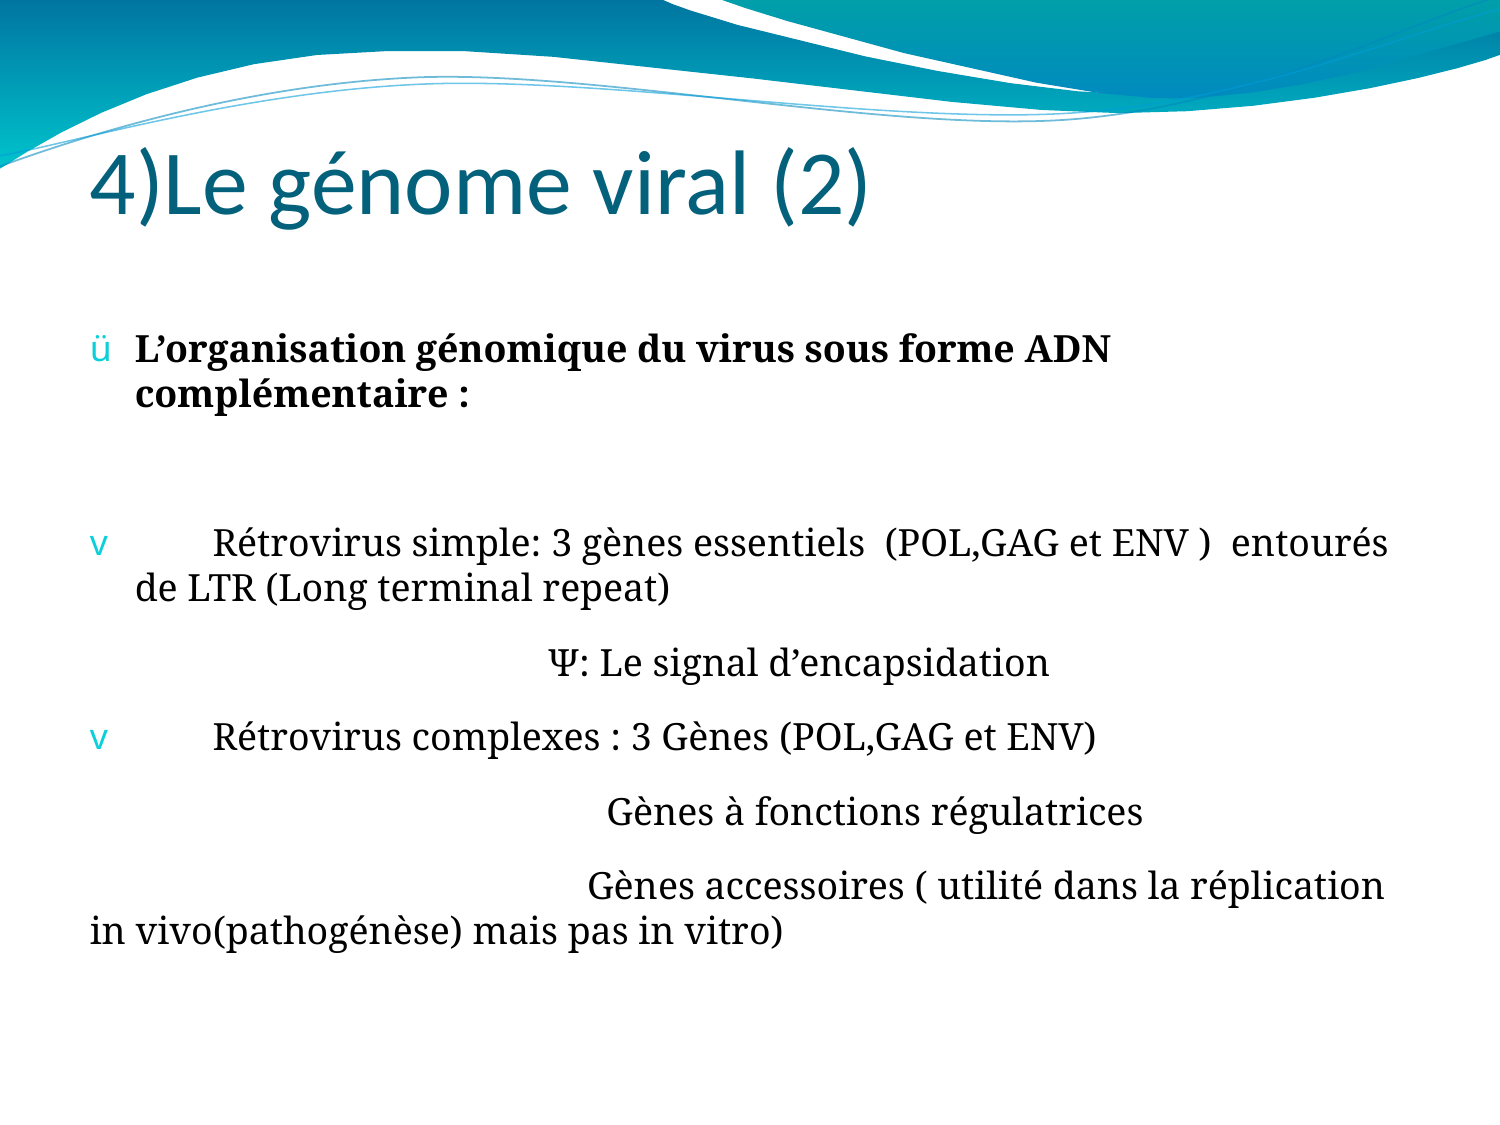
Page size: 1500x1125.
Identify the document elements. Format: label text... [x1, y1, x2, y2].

title 4)Le génome viral (2) [75, 115, 1425, 303]
list L’organisation génomique du virus sous forme ADN complémentaire : Rétrovirus simple: 3 gènes essentiels (POL,GAG et ENV ) entourés de LTR (Long terminal repeat) Ψ: Le signal d’encapsidation Rétrovirus complexes : 3 Gènes (POL,GAG et ENV) Gènes à fonctions régulatrices Gènes accessoires ( utilité dans la réplication in vivo(pathogénèse) mais pas in vitro) [75, 317, 1425, 1038]
